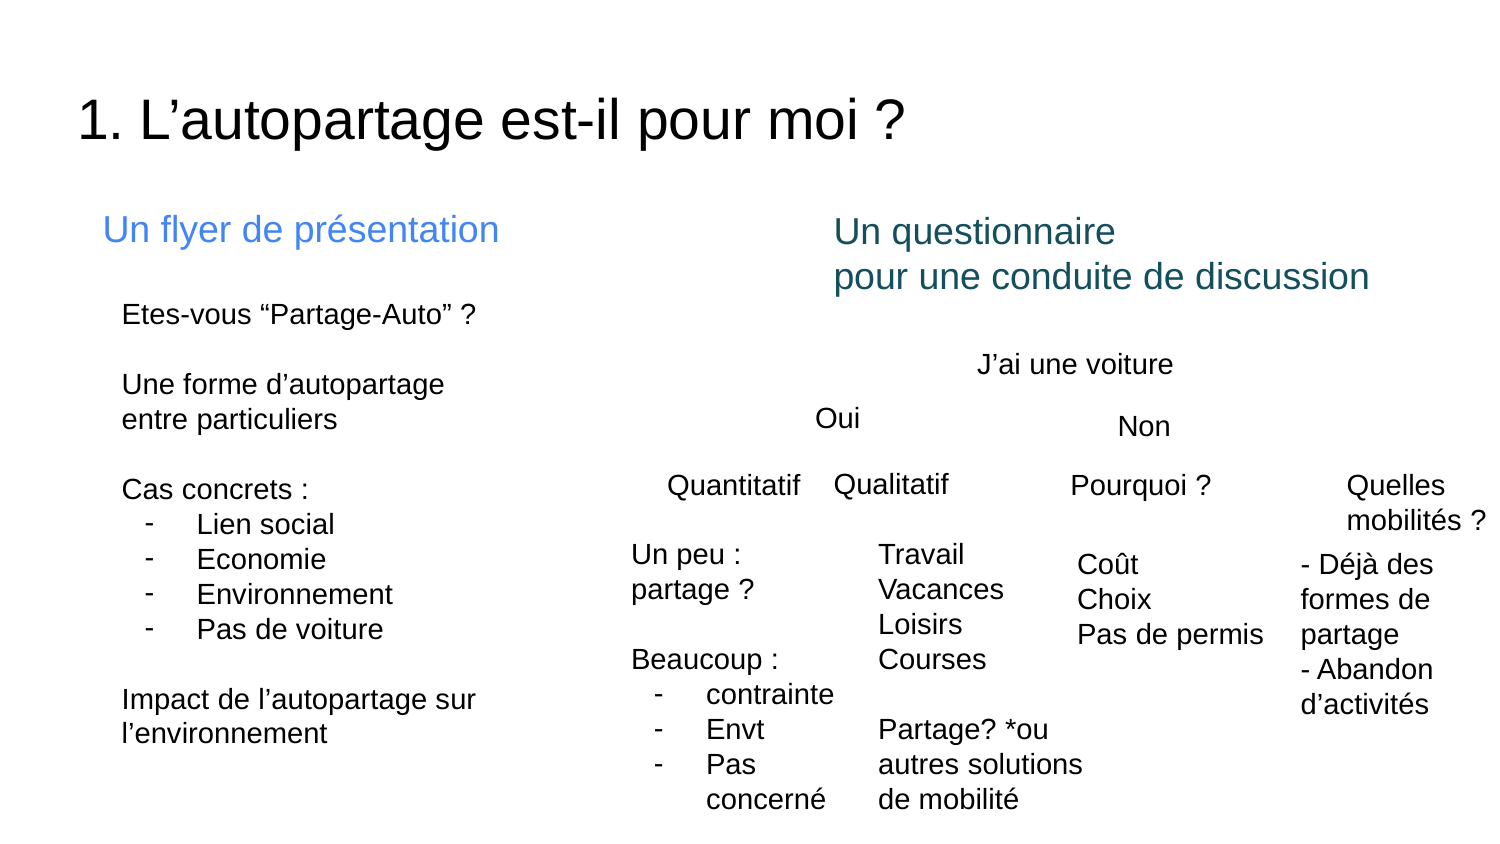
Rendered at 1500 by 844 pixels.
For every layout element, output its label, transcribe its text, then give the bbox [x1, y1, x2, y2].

text_box Coût Choix Pas de permis [1120, 530, 1285, 666]
text_box Non [1102, 392, 1437, 451]
title L’autopartage est-il pour moi ? [51, 72, 1449, 167]
text_box Oui [799, 384, 1135, 450]
text_box Qualitatif [818, 449, 1039, 515]
text_box Un peu : partage ? Beaucoup : contrainte Envt Pas concerné [616, 520, 863, 831]
text_box Quelles mobilités ? [1331, 451, 1500, 530]
text_box Quantitatif [652, 451, 873, 517]
text_box Etes-vous “Partage-Auto” ? Une forme d’autopartage entre particuliers Cas concrets : Lien social Economie Environnement Pas de voiture Impact de l’autopartage sur l’environnement [106, 280, 498, 765]
text_box Un questionnaire pour une conduite de discussion [818, 192, 1459, 313]
text_box Travail Vacances Loisirs Courses Partage? *ou autres solutions de mobilité [863, 520, 1120, 831]
text_box J’ai une voiture [962, 330, 1297, 392]
text_box Pourquoi ? [1055, 451, 1331, 517]
text_box - Déjà des formes de partage - Abandon d’activités [1285, 530, 1500, 736]
text_box Un flyer de présentation [87, 190, 653, 266]
